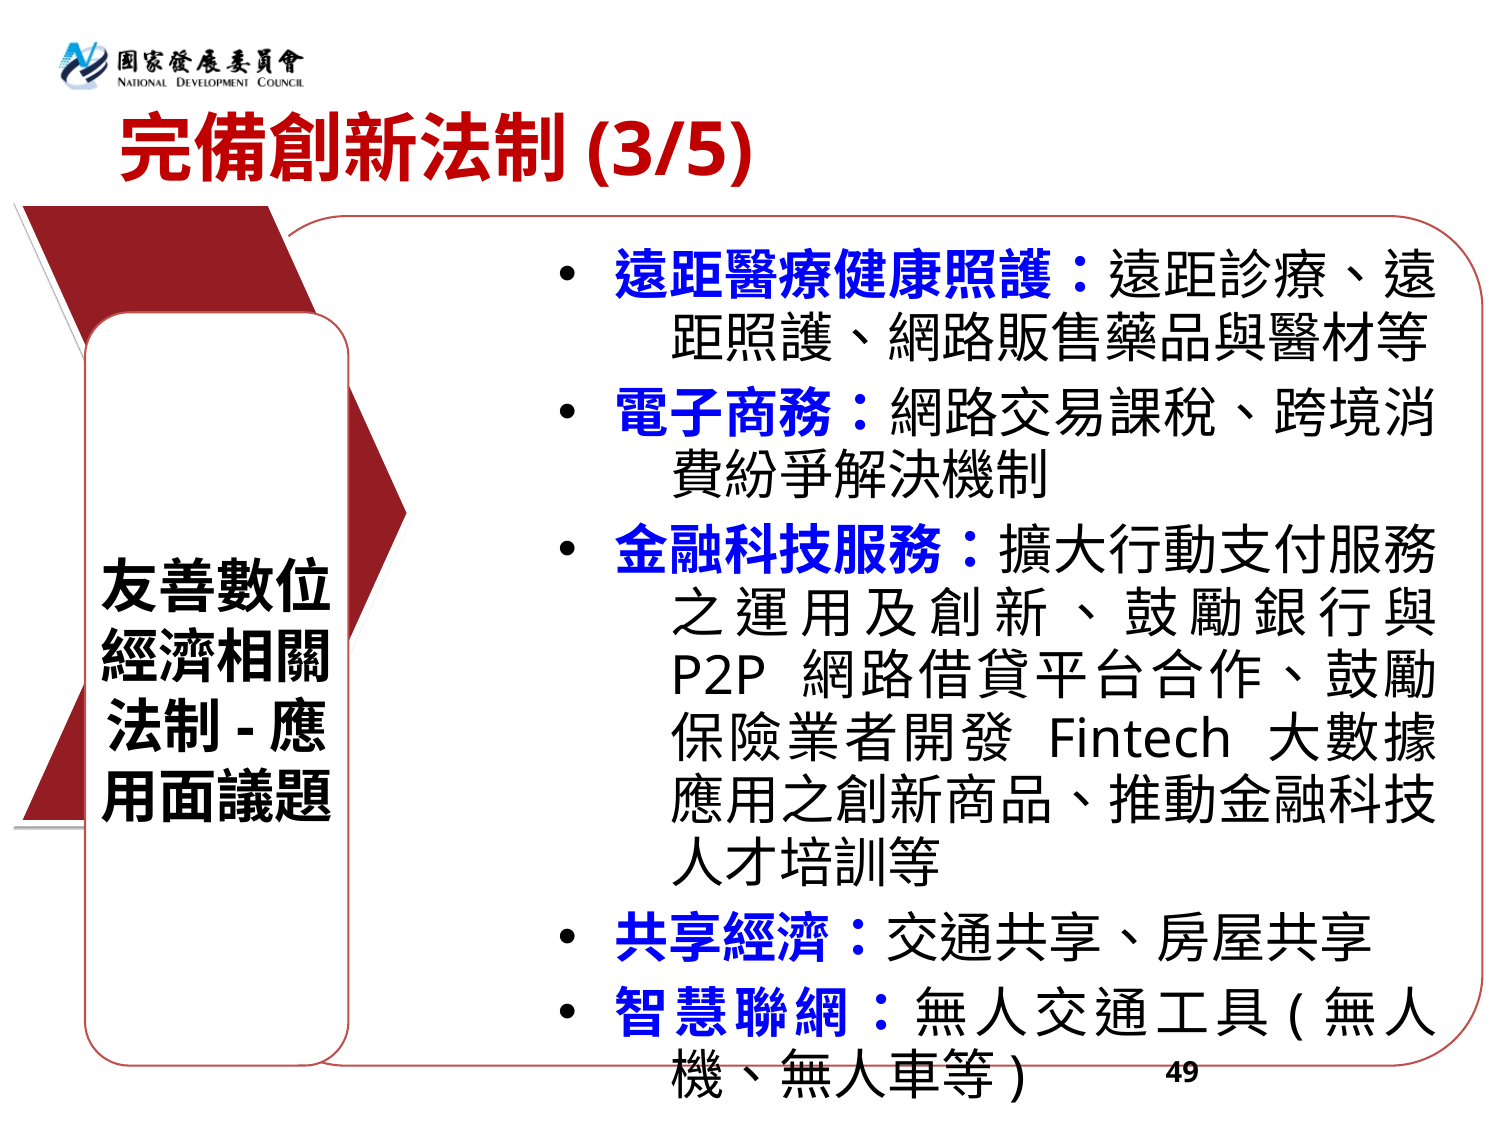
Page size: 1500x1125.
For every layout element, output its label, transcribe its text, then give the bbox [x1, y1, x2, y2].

text_box 友善數位經濟相關法制-應用面議題 [84, 312, 349, 1066]
title 完備創新法制(3/5) [103, 42, 1483, 261]
text_box 49 [1150, 1042, 1489, 1103]
text_box [17, 202, 321, 353]
text_box 遠距醫療健康照護：遠距診療、遠距照護、網路販售藥品與醫材等 電子商務：網路交易課稅、跨境消費紛爭解決機制 金融科技服務：擴大行動支付服務之運用及創新、鼓勵銀行與 P2P 網路借貸平台合作、鼓勵保險業者開發 Fintech 大數據應用之創新商品、推動金融科技人才培訓等 共享經濟：交通共享、房屋共享 智慧聯網：無人交通工具(無人機、無人車等) [286, 216, 1483, 1066]
text_box [349, 377, 411, 649]
text_box [17, 676, 84, 824]
